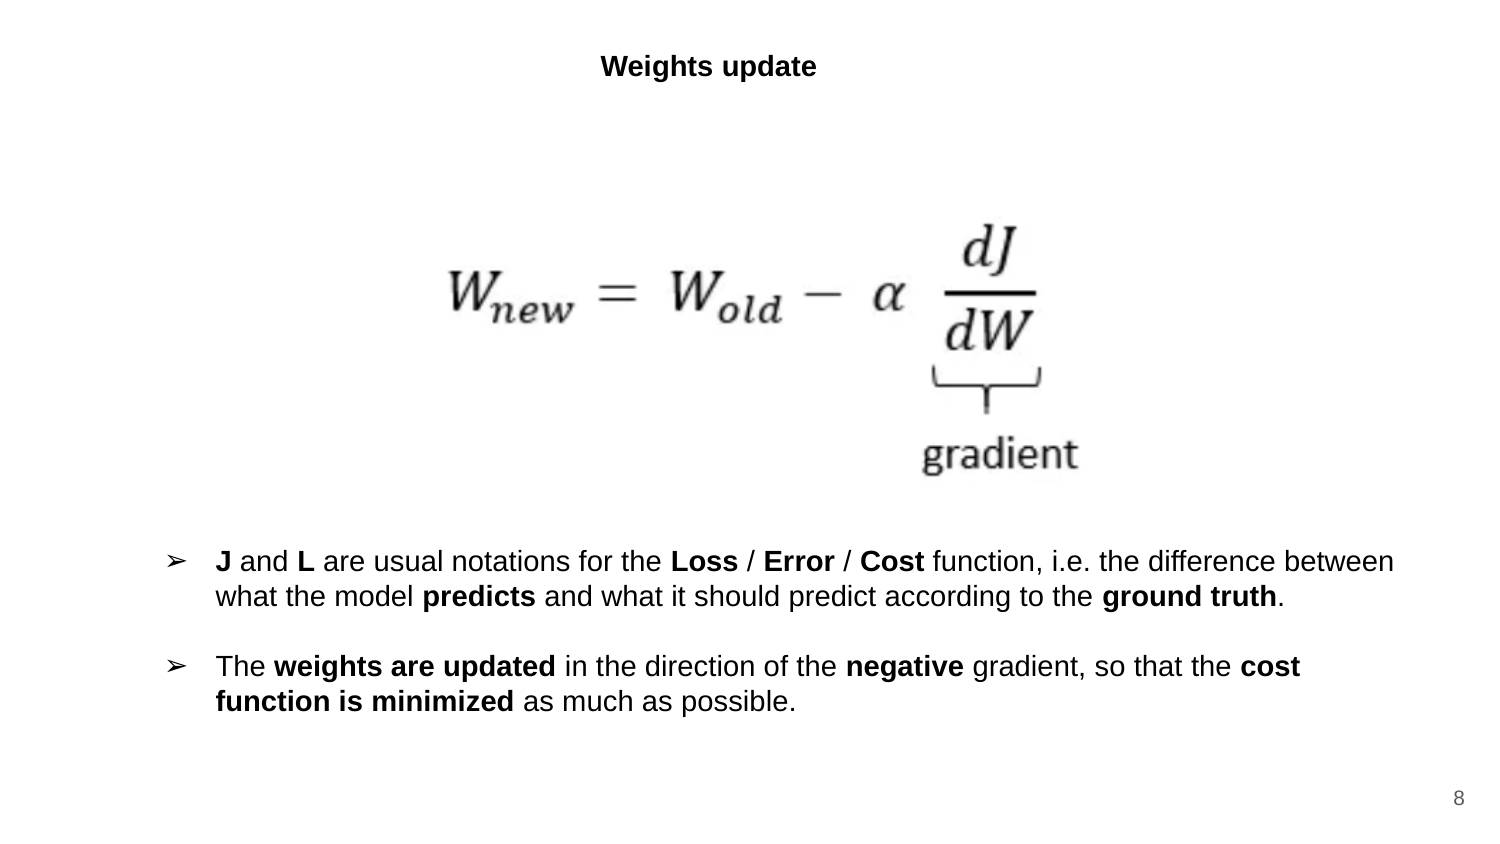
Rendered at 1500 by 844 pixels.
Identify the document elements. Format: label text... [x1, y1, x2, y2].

slide_number <number> [1389, 764, 1480, 830]
text_box J and L are usual notations for the Loss / Error / Cost function, i.e. the difference between what the model predicts and what it should predict according to the ground truth. The weights are updated in the direction of the negative gradient, so that the cost function is minimized as much as possible. [125, 527, 1423, 767]
picture [405, 186, 1088, 485]
text_box Weights update [585, 32, 857, 102]
